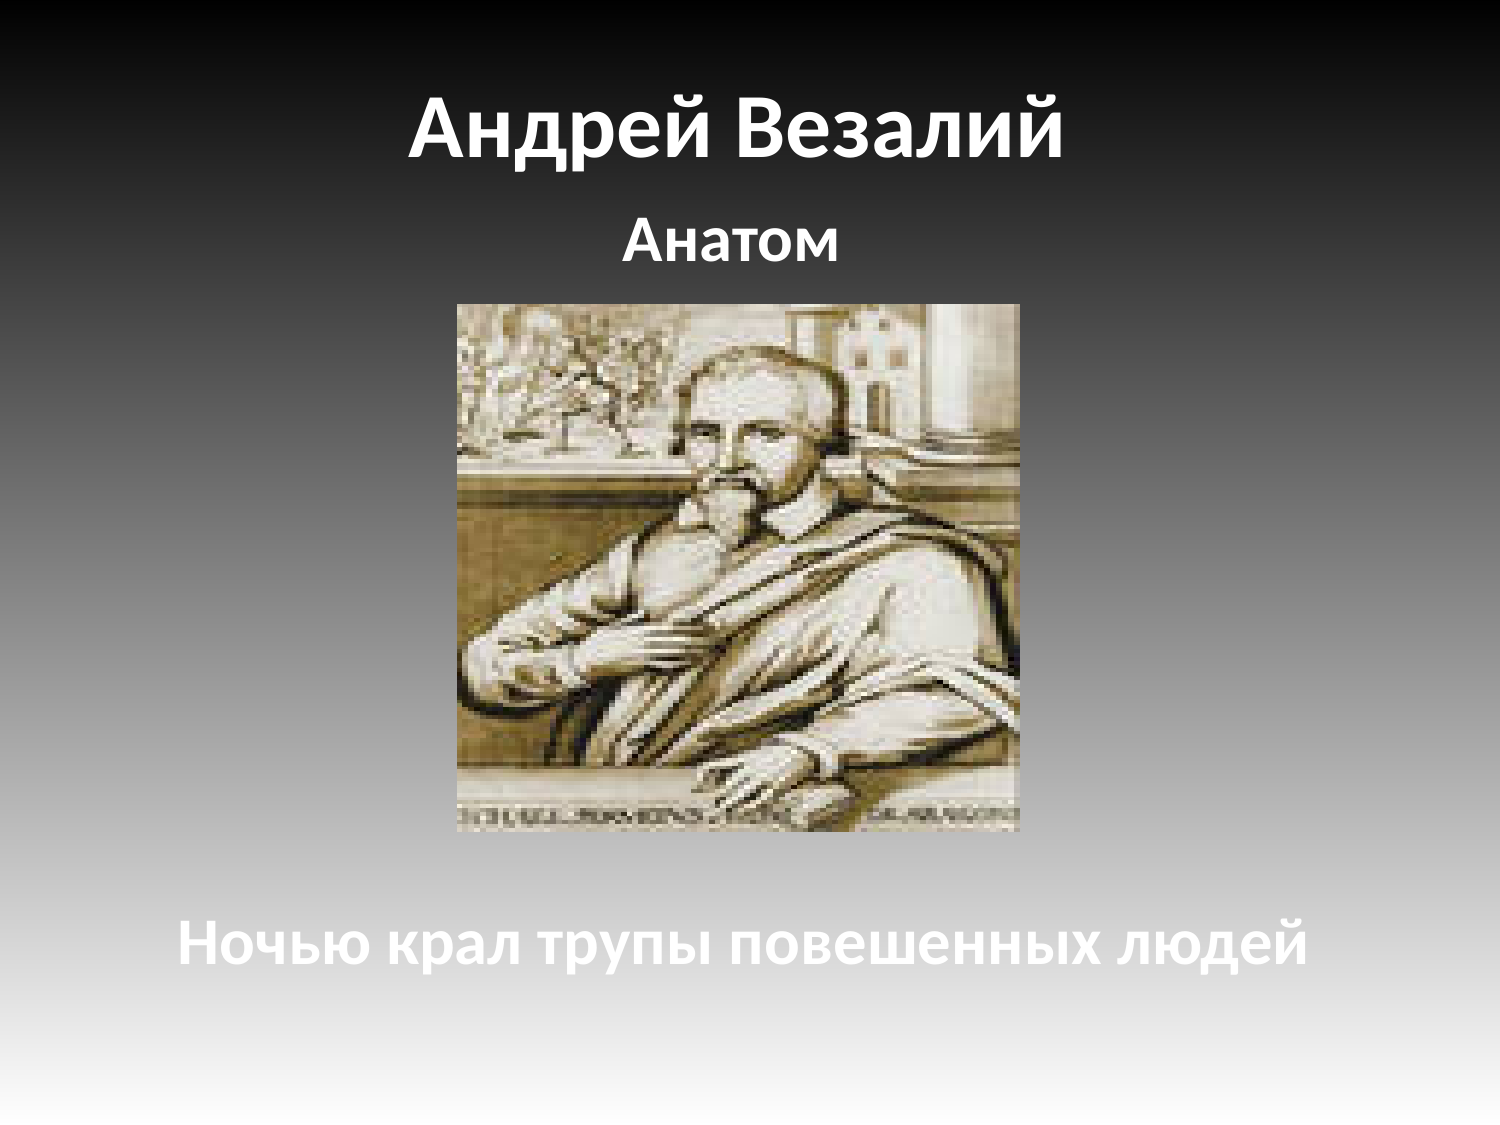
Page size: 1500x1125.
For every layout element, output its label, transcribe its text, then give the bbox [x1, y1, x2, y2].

text_box Ночью крал трупы повешенных людей [58, 890, 1430, 986]
text_box Андрей Везалий [234, 58, 1243, 184]
picture [457, 304, 1020, 832]
text_box Анатом [328, 187, 1137, 283]
